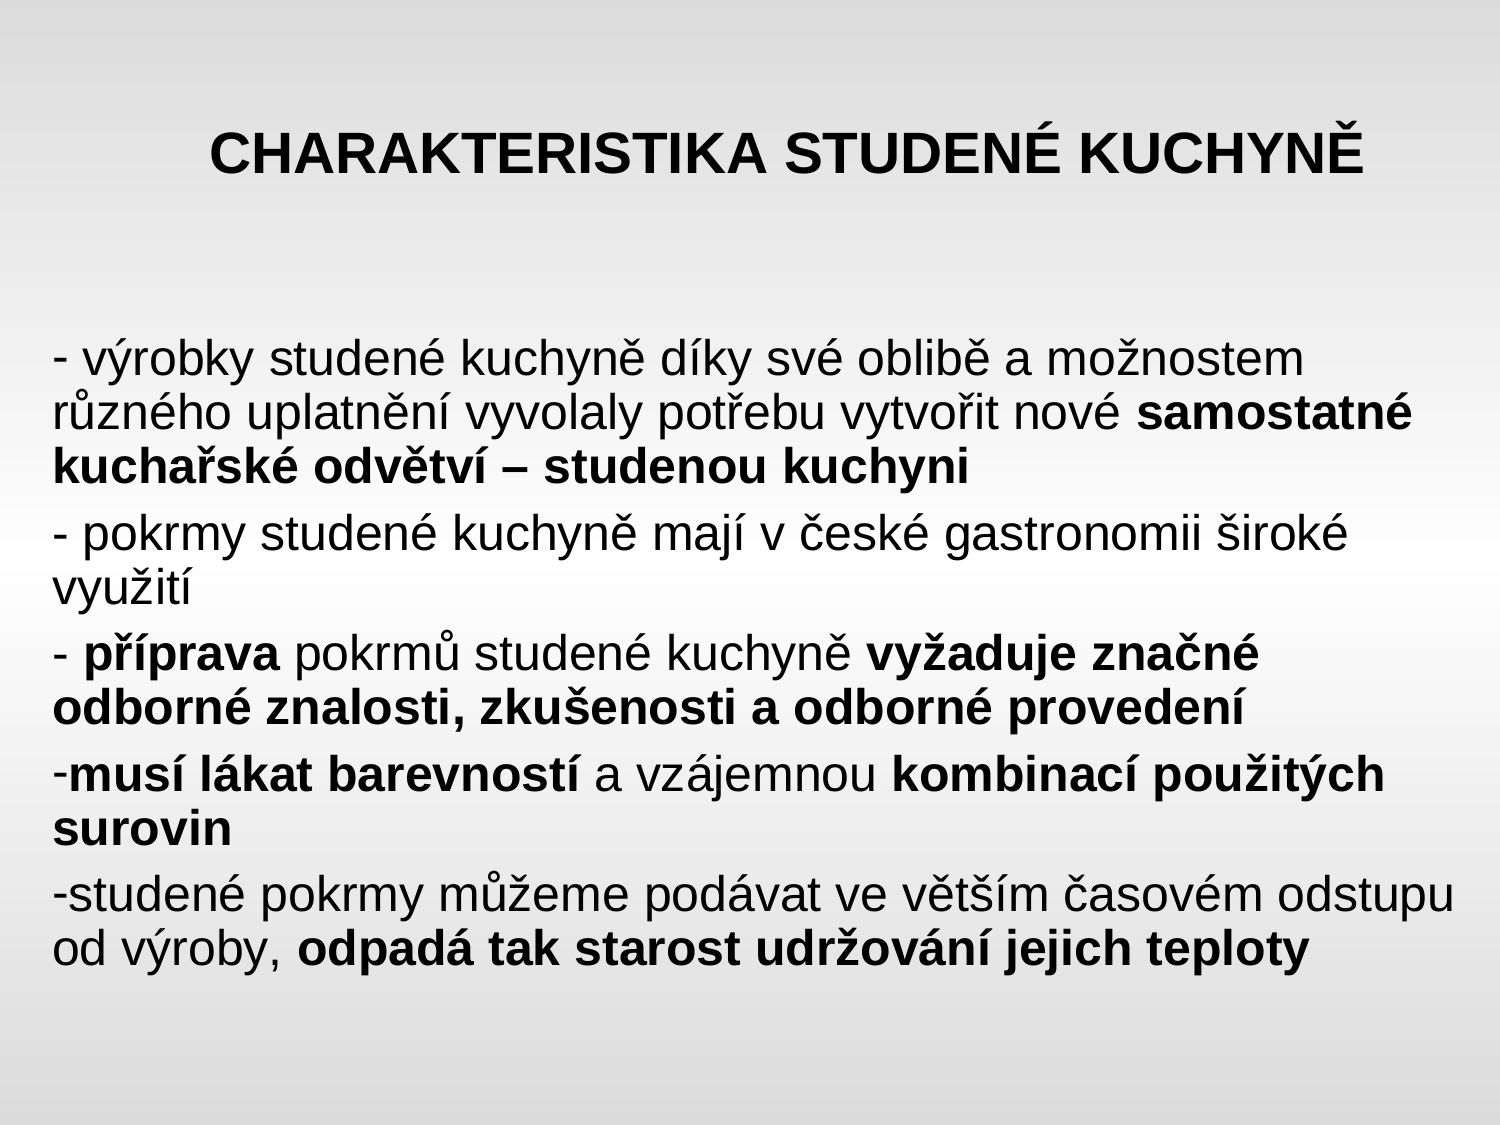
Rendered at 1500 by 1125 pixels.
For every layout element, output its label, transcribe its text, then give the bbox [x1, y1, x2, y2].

title CHARAKTERISTIKA STUDENÉ KUCHYNĚ [112, 99, 1463, 201]
subtitle výrobky studené kuchyně díky své oblibě a možnostem různého uplatnění vyvolaly potřebu vytvořit nové samostatné kuchařské odvětví – studenou kuchyni - pokrmy studené kuchyně mají v české gastronomii široké využití - příprava pokrmů studené kuchyně vyžaduje značné odborné znalosti, zkušenosti a odborné provedení musí lákat barevností a vzájemnou kombinací použitých surovin studené pokrmy můžeme podávat ve větším časovém odstupu od výroby, odpadá tak starost udržování jejich teploty [37, 324, 1476, 1051]
